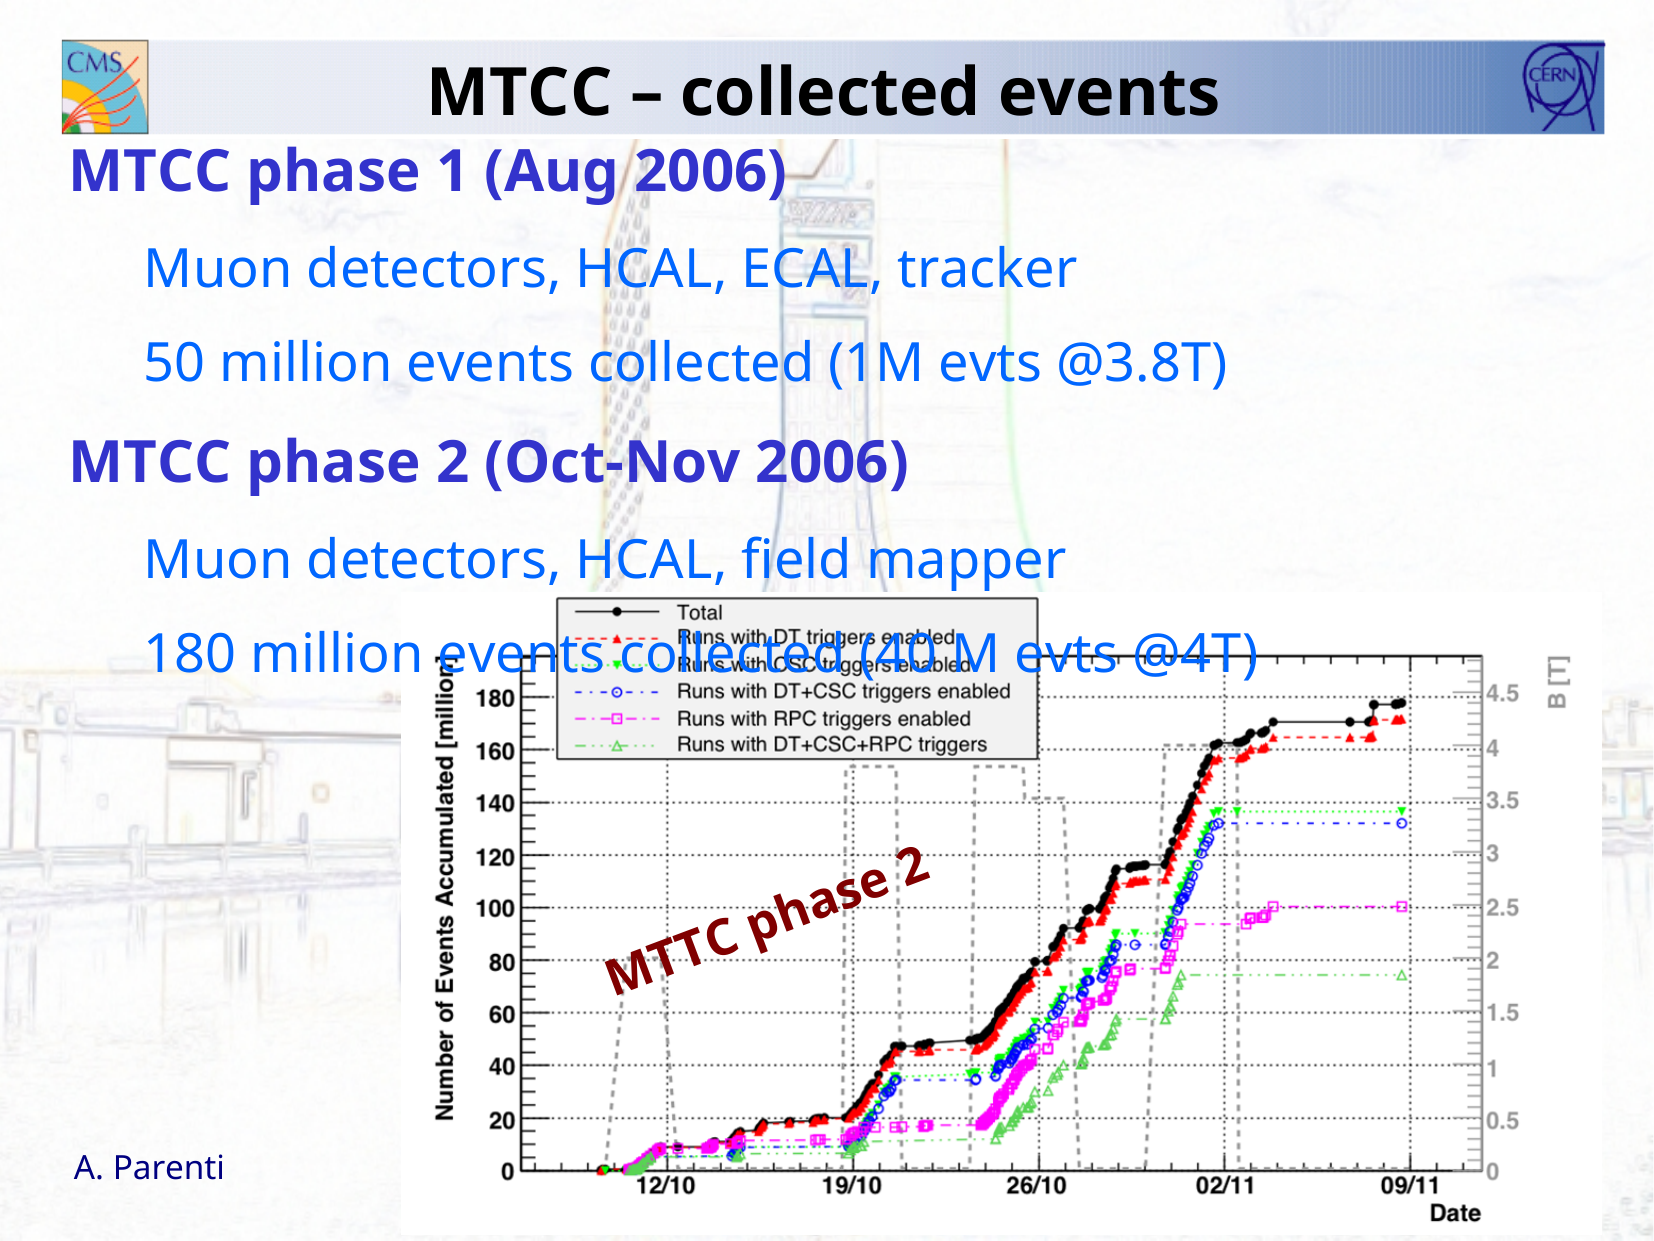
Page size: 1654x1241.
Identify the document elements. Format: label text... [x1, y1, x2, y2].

title MTCC – collected events [149, 42, 1499, 123]
picture [0, 0, 1654, 1241]
list MTCC phase 1 (Aug 2006) Muon detectors, HCAL, ECAL, tracker 50 million events collected (1M evts @3.8T) MTCC phase 2 (Oct-Nov 2006) Muon detectors, HCAL, field mapper 180 million events collected (40 M evts @4T) [68, 123, 1585, 1090]
text_box MTTC phase 2 [578, 796, 1000, 1014]
